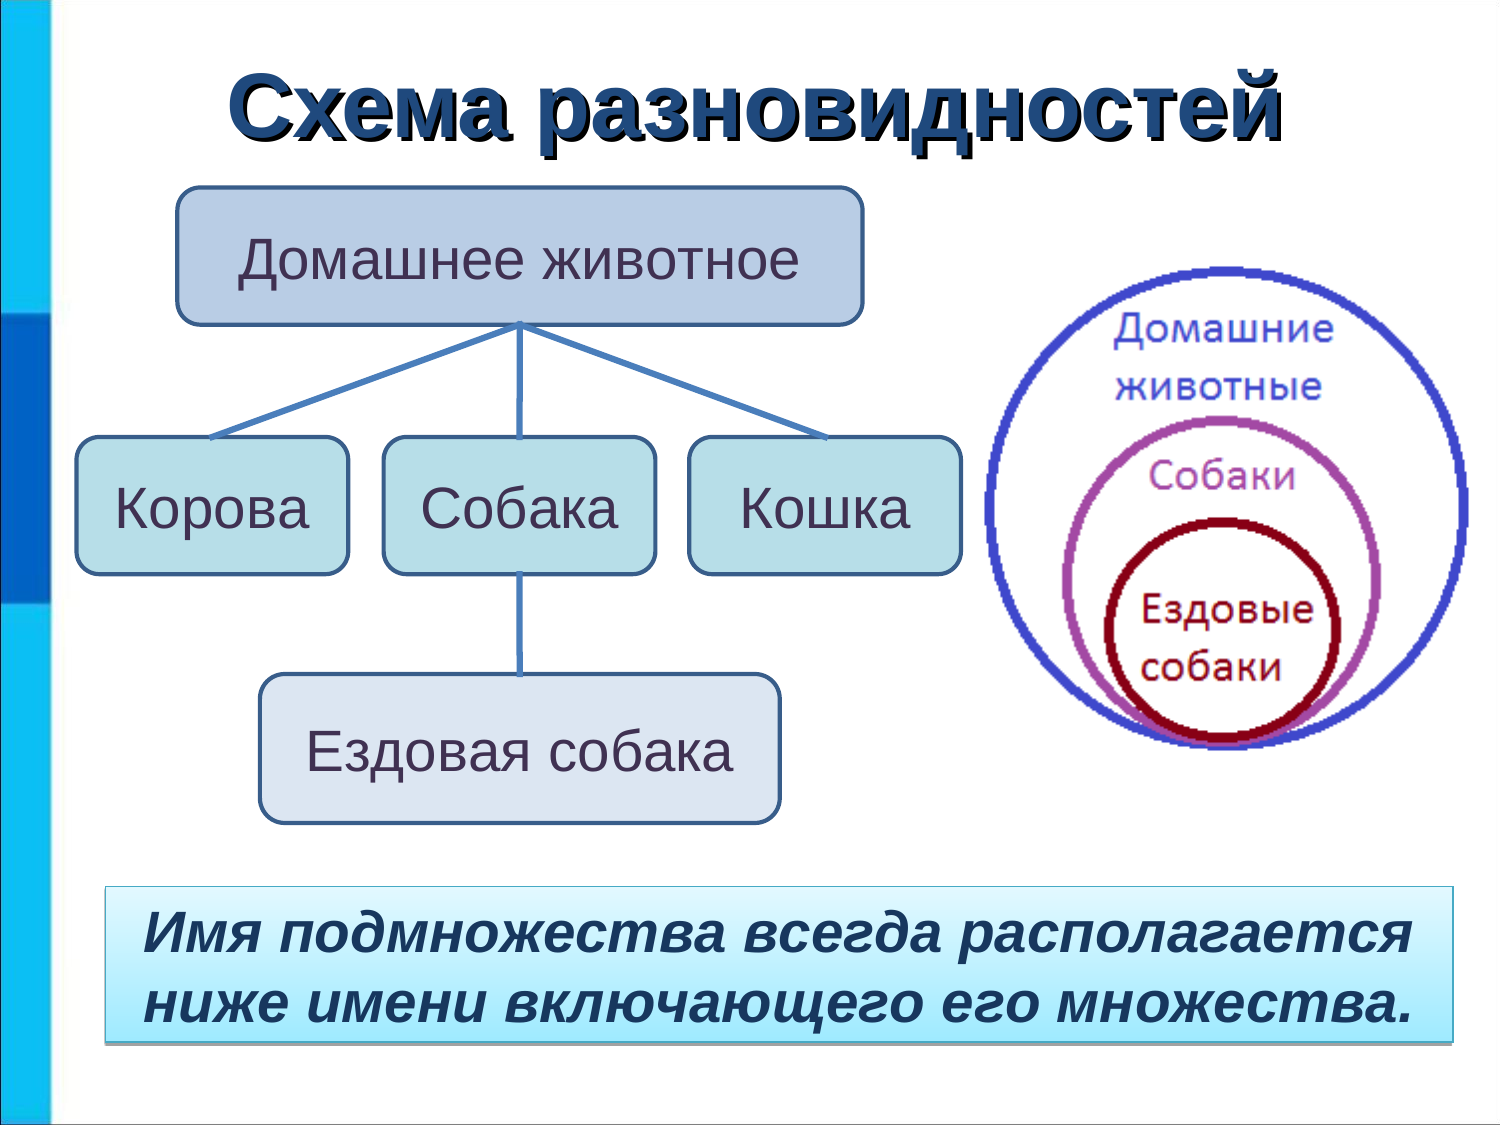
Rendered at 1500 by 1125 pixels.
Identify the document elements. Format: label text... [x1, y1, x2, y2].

text_box Корова [76, 436, 349, 575]
text_box Кошка [689, 436, 961, 575]
picture [0, 0, 1500, 1125]
title Схема разновидностей [128, 0, 1383, 201]
text_box Ездовая собака [259, 673, 780, 823]
text_box Имя подмножества всегда располагается ниже имени включающего его множества. [105, 886, 1454, 1042]
text_box Домашнее животное [177, 187, 863, 325]
text_box Собака [383, 436, 656, 575]
